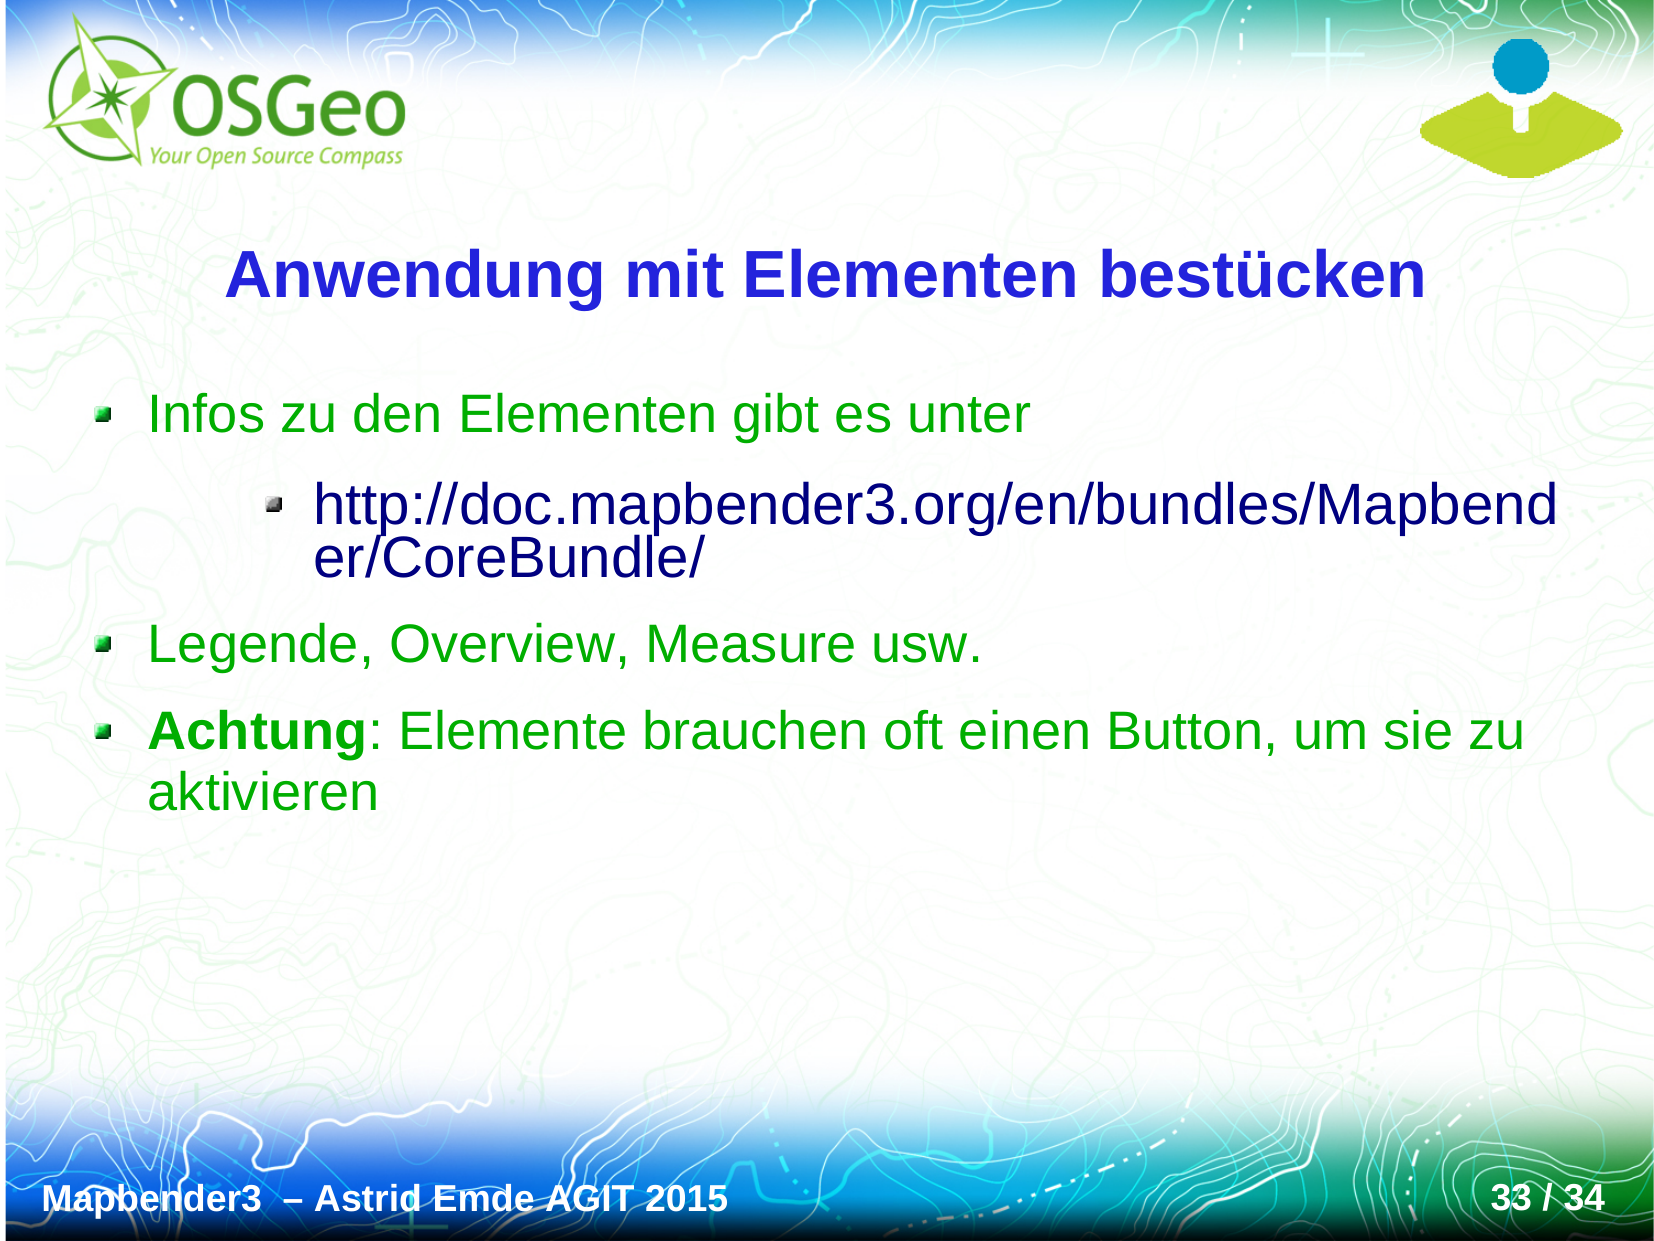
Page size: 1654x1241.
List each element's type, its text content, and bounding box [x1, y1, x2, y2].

picture [5, 0, 1654, 1241]
title Anwendung mit Elementen bestücken [82, 208, 1571, 342]
list Infos zu den Elementen gibt es unter http://doc.mapbender3.org/en/bundles/Mapbender/CoreBundle/ Legende, Overview, Measure usw. Achtung: Elemente brauchen oft einen Button, um sie zu aktivieren [76, 383, 1565, 1188]
